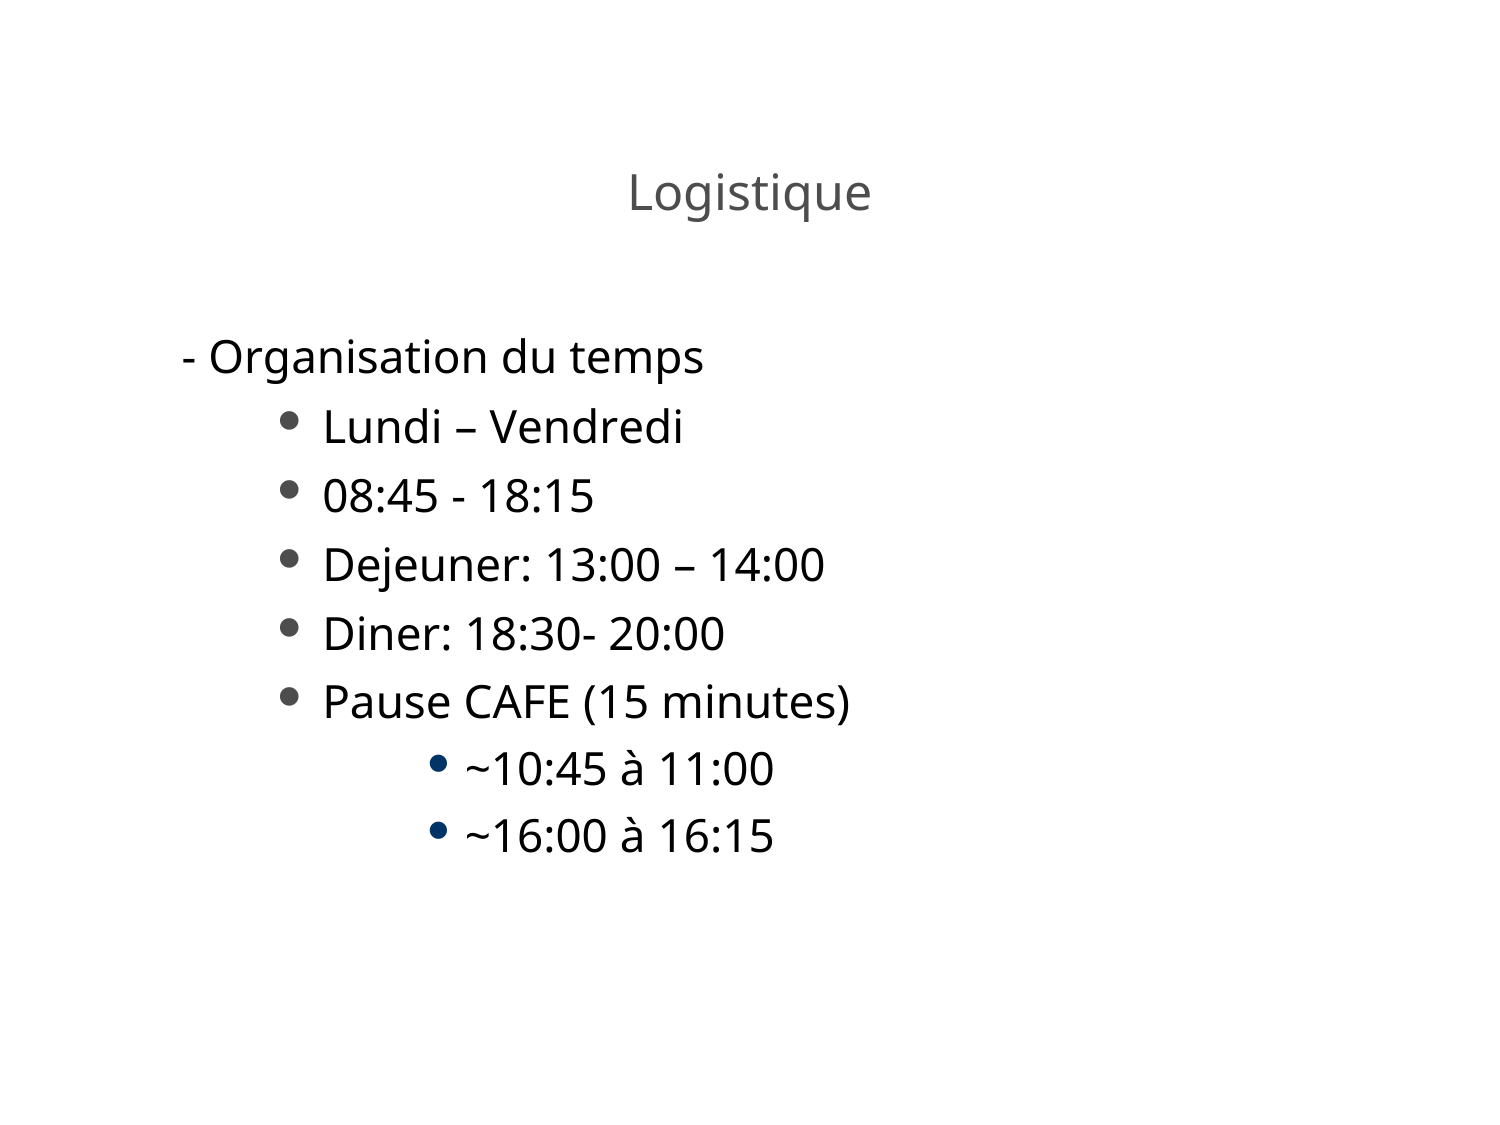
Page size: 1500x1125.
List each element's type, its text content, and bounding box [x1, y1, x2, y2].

list - Organisation du temps Lundi – Vendredi 08:45 - 18:15 Dejeuner: 13:00 – 14:00 Diner: 18:30- 20:00 Pause CAFE (15 minutes) ~10:45 à 11:00 ~16:00 à 16:15 [112, 324, 1388, 870]
title Logistique [112, 158, 1388, 230]
